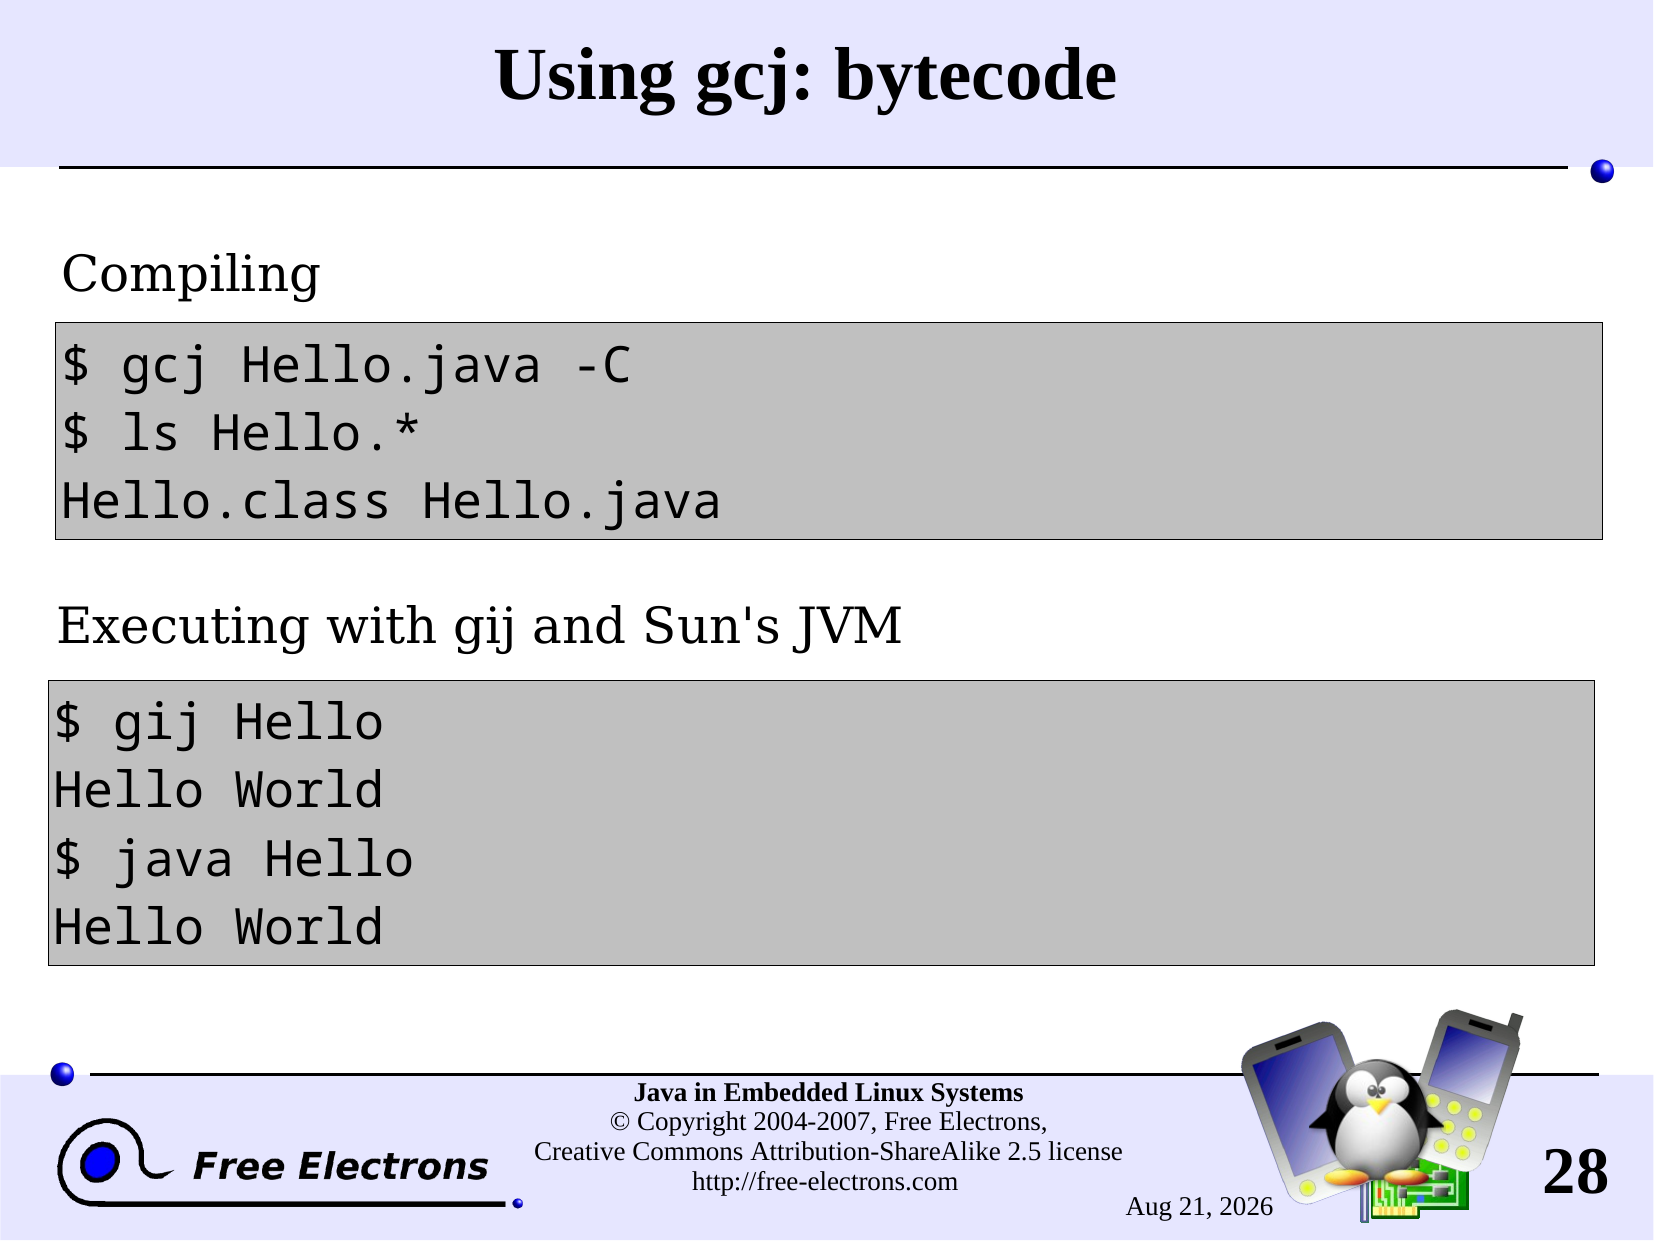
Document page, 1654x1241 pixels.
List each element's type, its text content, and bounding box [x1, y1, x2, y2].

text_box $ gcj Hello.java -C $ ls Hello.* Hello.class Hello.java [55, 322, 1603, 526]
text_box Compiling [61, 245, 878, 304]
picture [1225, 983, 1538, 1241]
picture [50, 1107, 527, 1216]
text_box Executing with gij and Sun's JVM [56, 597, 1027, 656]
title Using gcj: bytecode [60, 25, 1551, 124]
text_box $ gij Hello Hello World $ java Hello Hello World [48, 680, 1595, 939]
